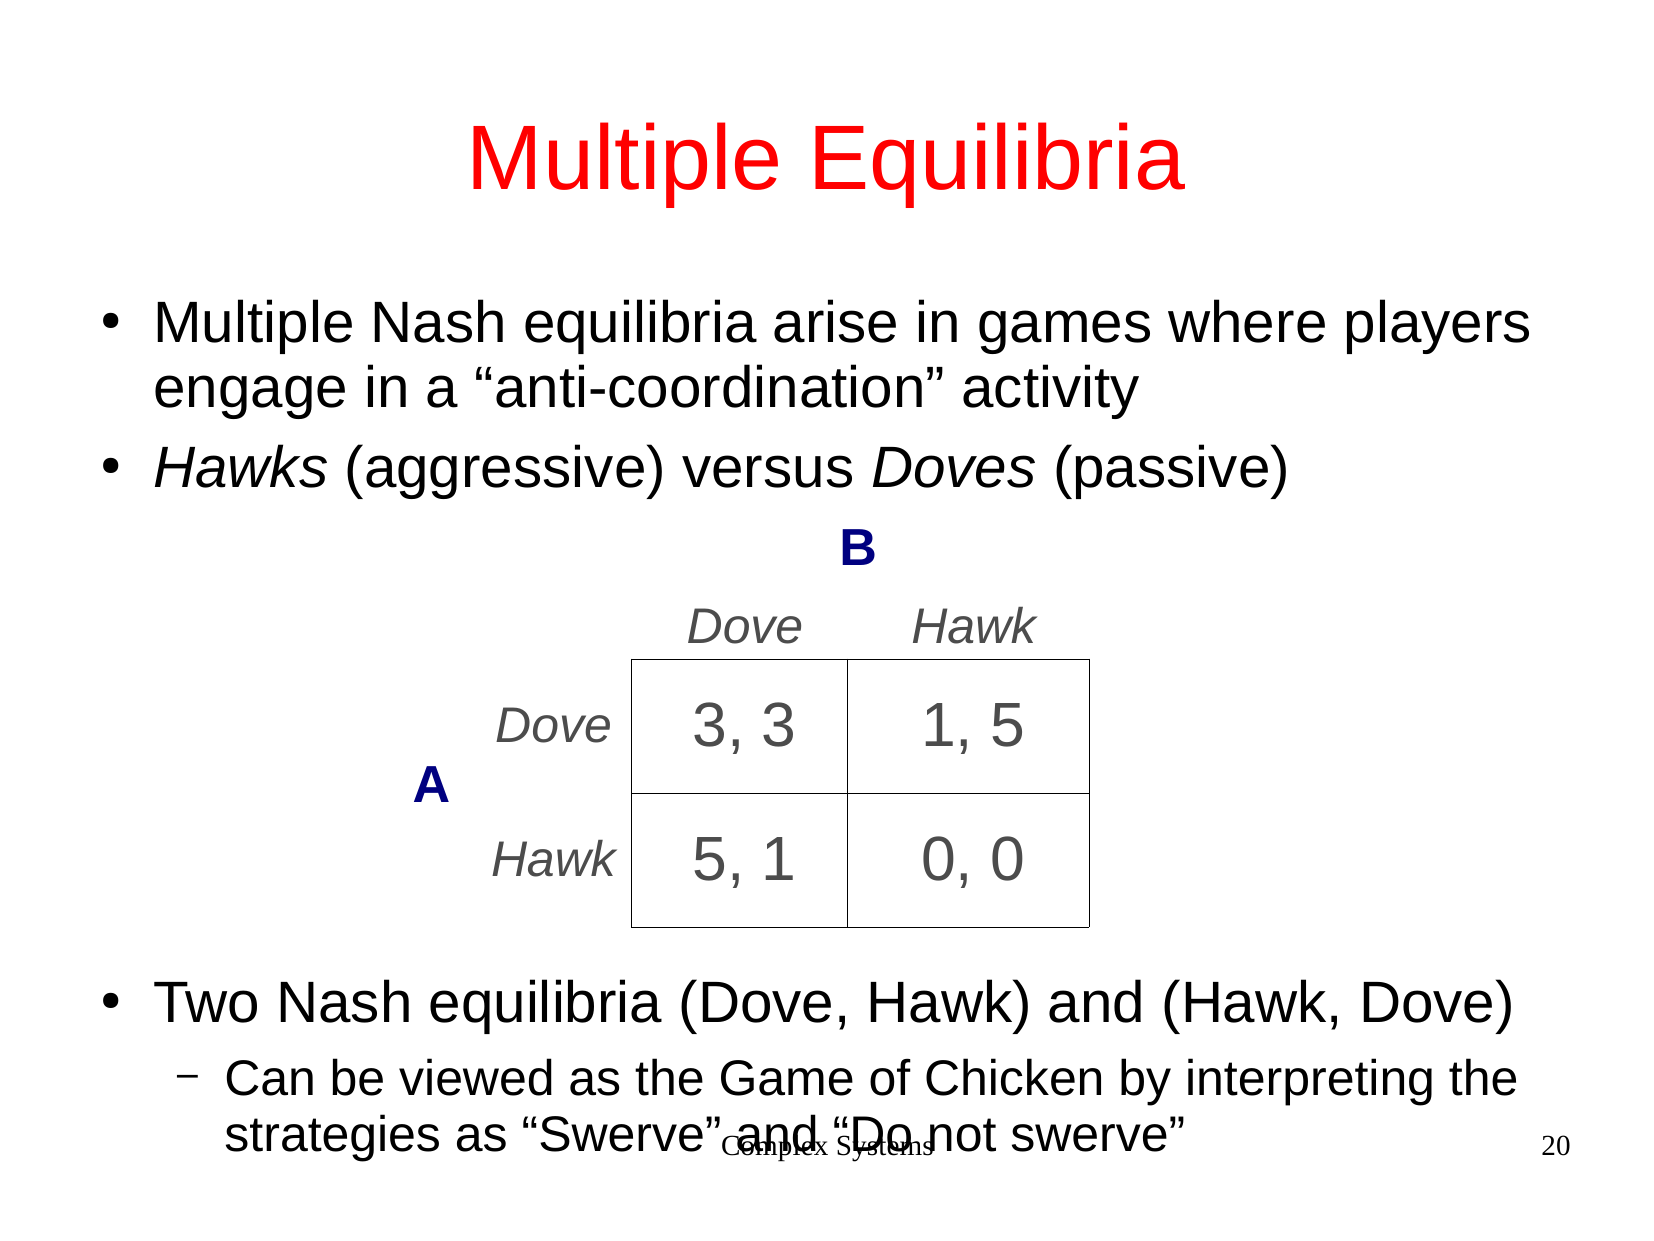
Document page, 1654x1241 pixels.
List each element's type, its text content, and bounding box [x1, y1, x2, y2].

text_box A [412, 750, 464, 825]
text_box B [839, 513, 892, 589]
table_cell Dove [464, 659, 631, 793]
table_header Hawk [847, 587, 1089, 659]
table_header Dove [631, 587, 847, 659]
table_header [464, 587, 631, 659]
table_cell 3, 3 [632, 660, 847, 793]
list Multiple Nash equilibria arise in games where players engage in a “anti-coordination” activity Hawks (aggressive) versus Doves (passive) Two Nash equilibria (Dove, Hawk) and (Hawk, Dove) Can be viewed as the Game of Chicken by interpreting the strategies as “Swerve” and “Do not swerve” [82, 290, 1571, 1162]
title Multiple Equilibria [82, 49, 1571, 257]
table_cell Hawk [464, 793, 631, 927]
table_cell 5, 1 [632, 794, 847, 927]
table_cell 1, 5 [848, 660, 1089, 793]
table_cell 0, 0 [848, 794, 1089, 927]
